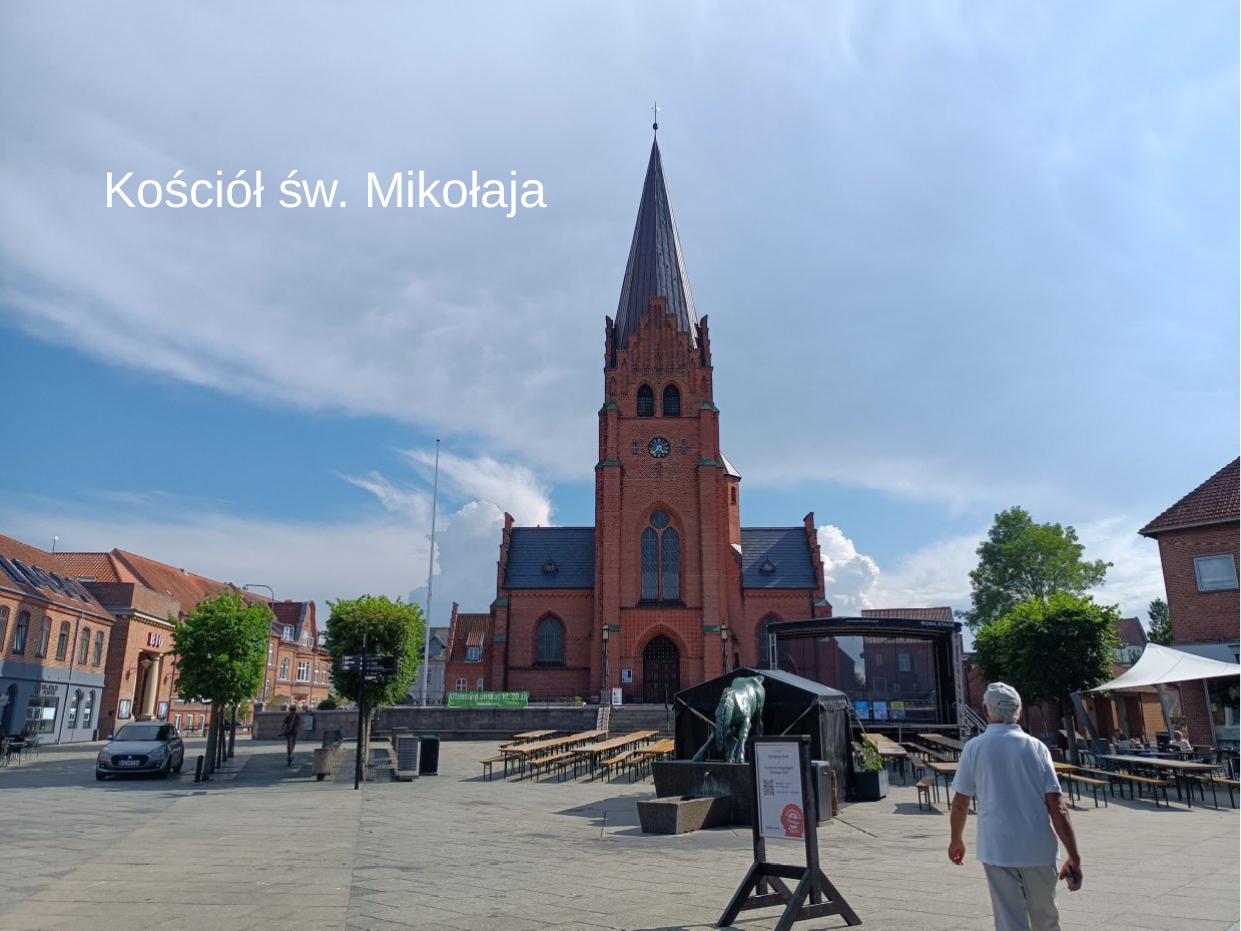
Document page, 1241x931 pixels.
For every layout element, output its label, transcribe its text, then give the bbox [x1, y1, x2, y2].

text_box Kościół św. Mikołaja [88, 154, 808, 266]
picture [0, 0, 1241, 931]
